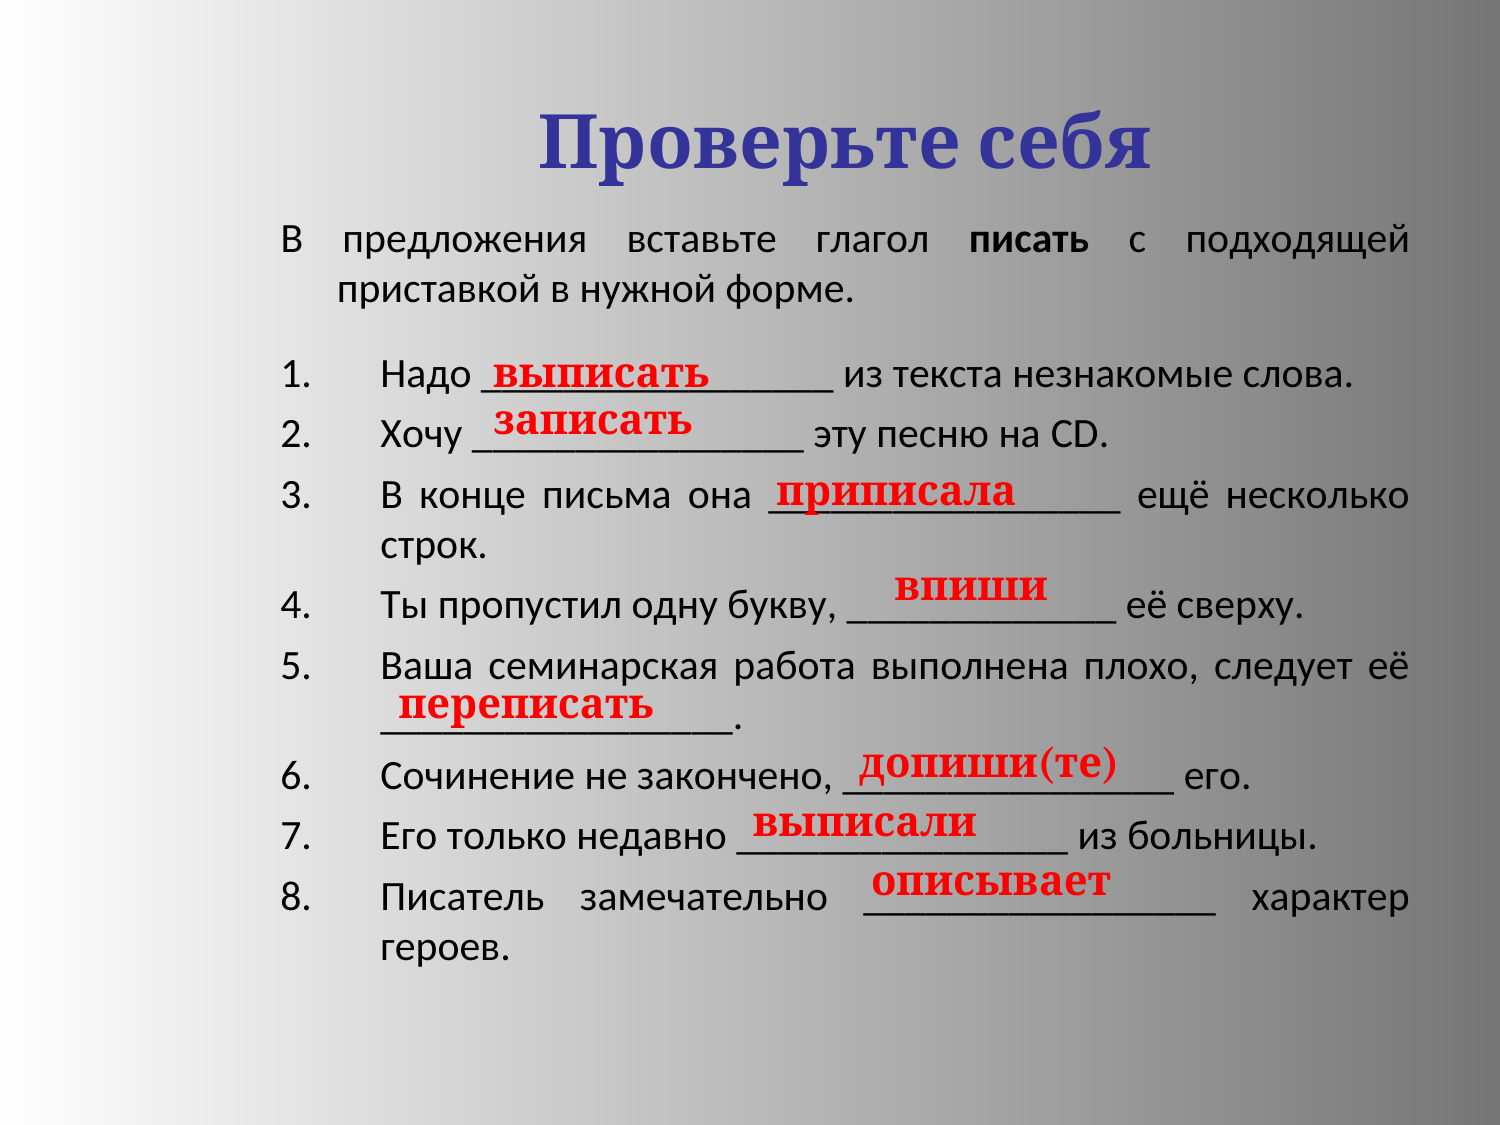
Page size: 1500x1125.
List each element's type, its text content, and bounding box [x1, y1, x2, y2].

text_box записать [478, 385, 833, 451]
text_box приписала [761, 456, 1117, 522]
text_box Надо _________________ из текста незнакомые слова. Хочу ________________ эту песню на CD. В конце письма она _________________ ещё несколько строк. Ты пропустил одну букву, _____________ её сверху. Ваша семинарская работа выполнена плохо, следует её _________________. Сочинение не закончено, ________________ его. Его только недавно ________________ из больницы. Писатель замечательно _________________ характер героев. [265, 338, 1426, 1059]
text_box описывает [856, 846, 1211, 912]
text_box переписать [383, 668, 739, 735]
text_box выписать [478, 338, 833, 385]
text_box впиши [879, 550, 1235, 617]
text_box выписали [738, 786, 1093, 853]
list В предложения вставьте глагол писать с подходящей приставкой в нужной форме. [265, 203, 1426, 338]
title Проверьте себя [265, 45, 1426, 203]
text_box допиши(те) [844, 727, 1199, 794]
